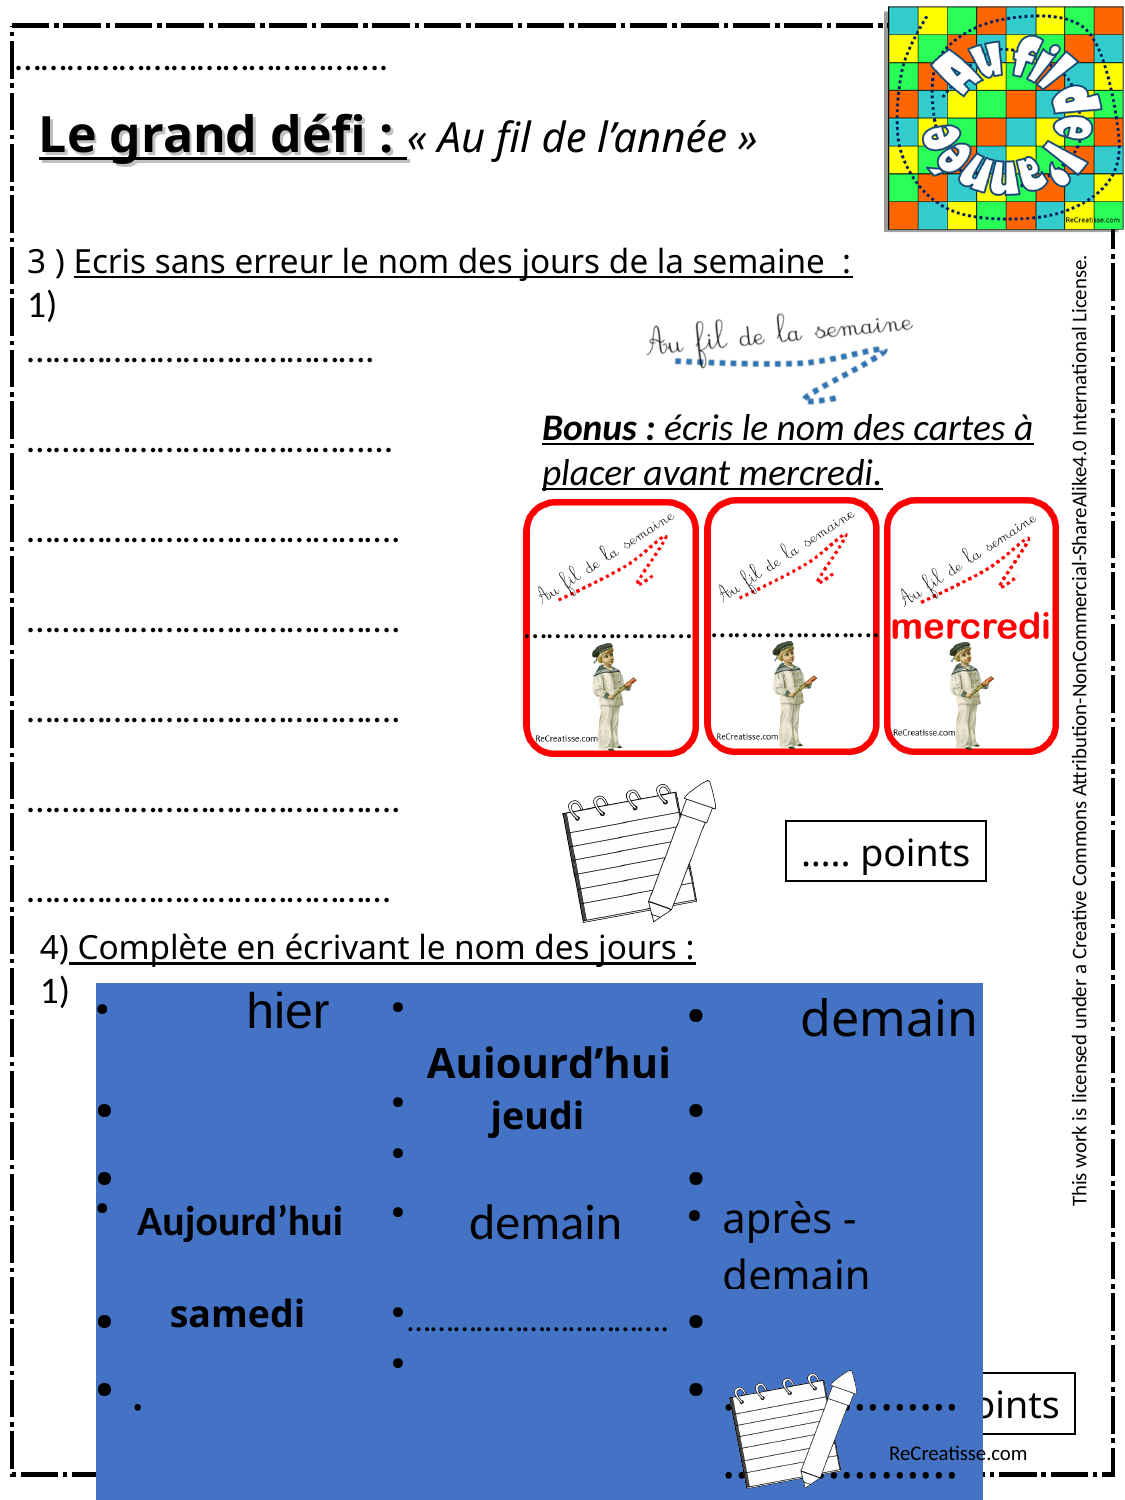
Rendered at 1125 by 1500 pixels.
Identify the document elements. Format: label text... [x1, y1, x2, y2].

picture [523, 653, 699, 757]
text_box …………………. [696, 596, 896, 651]
table_cell …………………………………. [687, 1289, 983, 1500]
text_box Le grand défi : « Au fil de l’année » [24, 95, 773, 171]
table_header [96, 1189, 391, 1289]
picture [610, 180, 962, 395]
text_box ….. points [983, 1373, 1075, 1434]
text_box Bonus : écris le nom des cartes à placer avant mercredi. [527, 395, 1049, 500]
text_box ….. points [786, 821, 986, 881]
text_box 3 ) Ecris sans erreur le nom des jours de la semaine : …………………………………. …………………………………... ……………………………………. ……………………………………. ……………………………………. ……………………………………. …………………………………… [12, 232, 868, 917]
text_box samedi [155, 1283, 321, 1343]
table_header Aujourd’hui [391, 983, 687, 1078]
table_cell …………………………………. [687, 1078, 983, 1189]
picture [729, 1370, 857, 1489]
text_box jeudi [476, 1085, 600, 1145]
text_box ReCreatisse.com [874, 1432, 1043, 1473]
table_cell …………………………………. [96, 1078, 391, 1189]
text_box Aujourd’hui [122, 1187, 359, 1252]
picture [704, 493, 1058, 755]
text_box ……………………………. [393, 1291, 684, 1346]
table_header demain [687, 983, 983, 1078]
text_box demain [448, 1182, 637, 1257]
text_box This work is licensed under a Creative Commons Attribution-NonCommercial-ShareAlike 4.0 International License. [1058, 121, 1098, 1222]
table_cell [391, 1078, 687, 1189]
picture [562, 780, 716, 923]
table_header hier [96, 983, 391, 1078]
table_header après - demain [687, 1189, 983, 1289]
text_box ……………………………………. [0, 26, 404, 86]
table_header [391, 1189, 687, 1289]
table_cell [391, 1289, 687, 1500]
table_cell . [96, 1289, 391, 1500]
text_box 4) Complète en écrivant le nom des jours : [25, 919, 711, 1019]
text_box …………………. [509, 598, 708, 653]
picture [888, 6, 1125, 230]
picture [523, 495, 699, 598]
